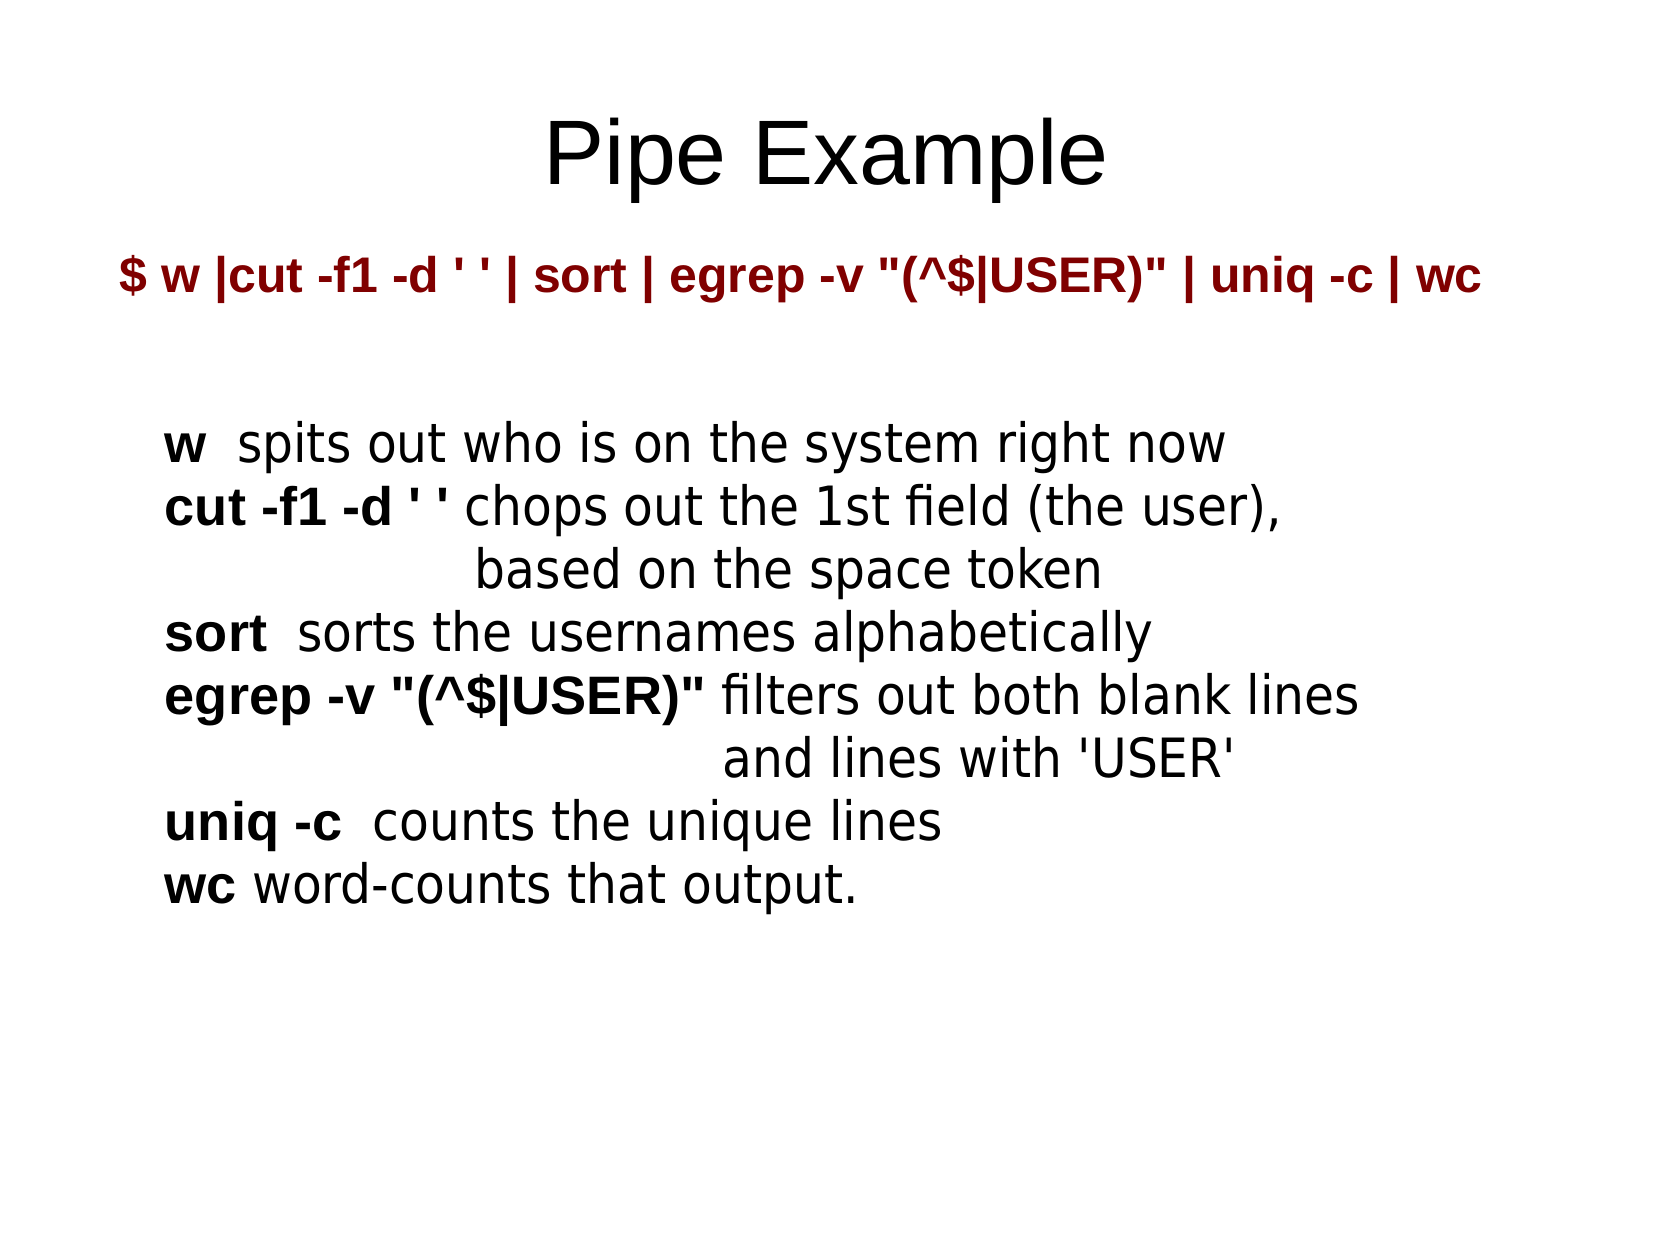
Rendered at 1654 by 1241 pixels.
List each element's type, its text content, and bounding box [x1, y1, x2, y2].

text_box w spits out who is on the system right now cut -f1 -d ' ' chops out the 1st field (the user), based on the space token sort sorts the usernames alphabetically egrep -v "(^$|USER)" filters out both blank lines and lines with 'USER' uniq -c counts the unique lines wc word-counts that output. [150, 405, 1471, 985]
text_box $ w |cut -f1 -d ' ' | sort | egrep -v "(^$|USER)" | uniq -c | wc [105, 240, 1546, 311]
title Pipe Example [82, 49, 1571, 257]
